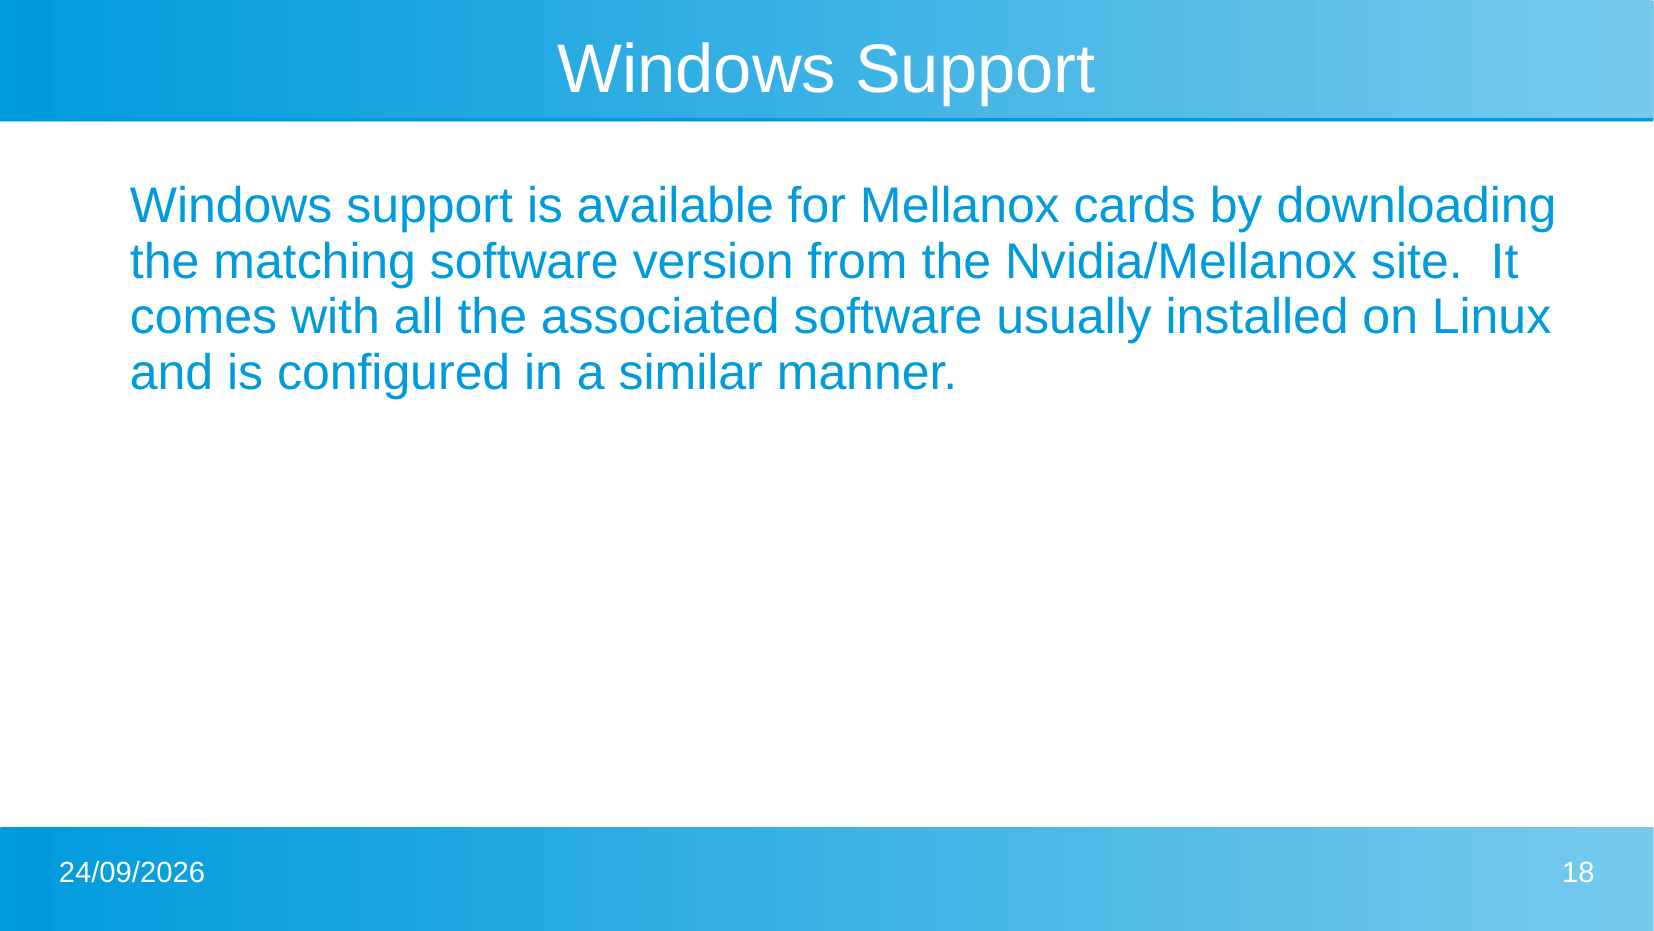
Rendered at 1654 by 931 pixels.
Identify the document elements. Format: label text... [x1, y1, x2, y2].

title Windows Support [59, 29, 1595, 108]
list Windows support is available for Mellanox cards by downloading the matching software version from the Nvidia/Mellanox site. It comes with all the associated software usually installed on Linux and is configured in a similar manner. [59, 177, 1595, 768]
